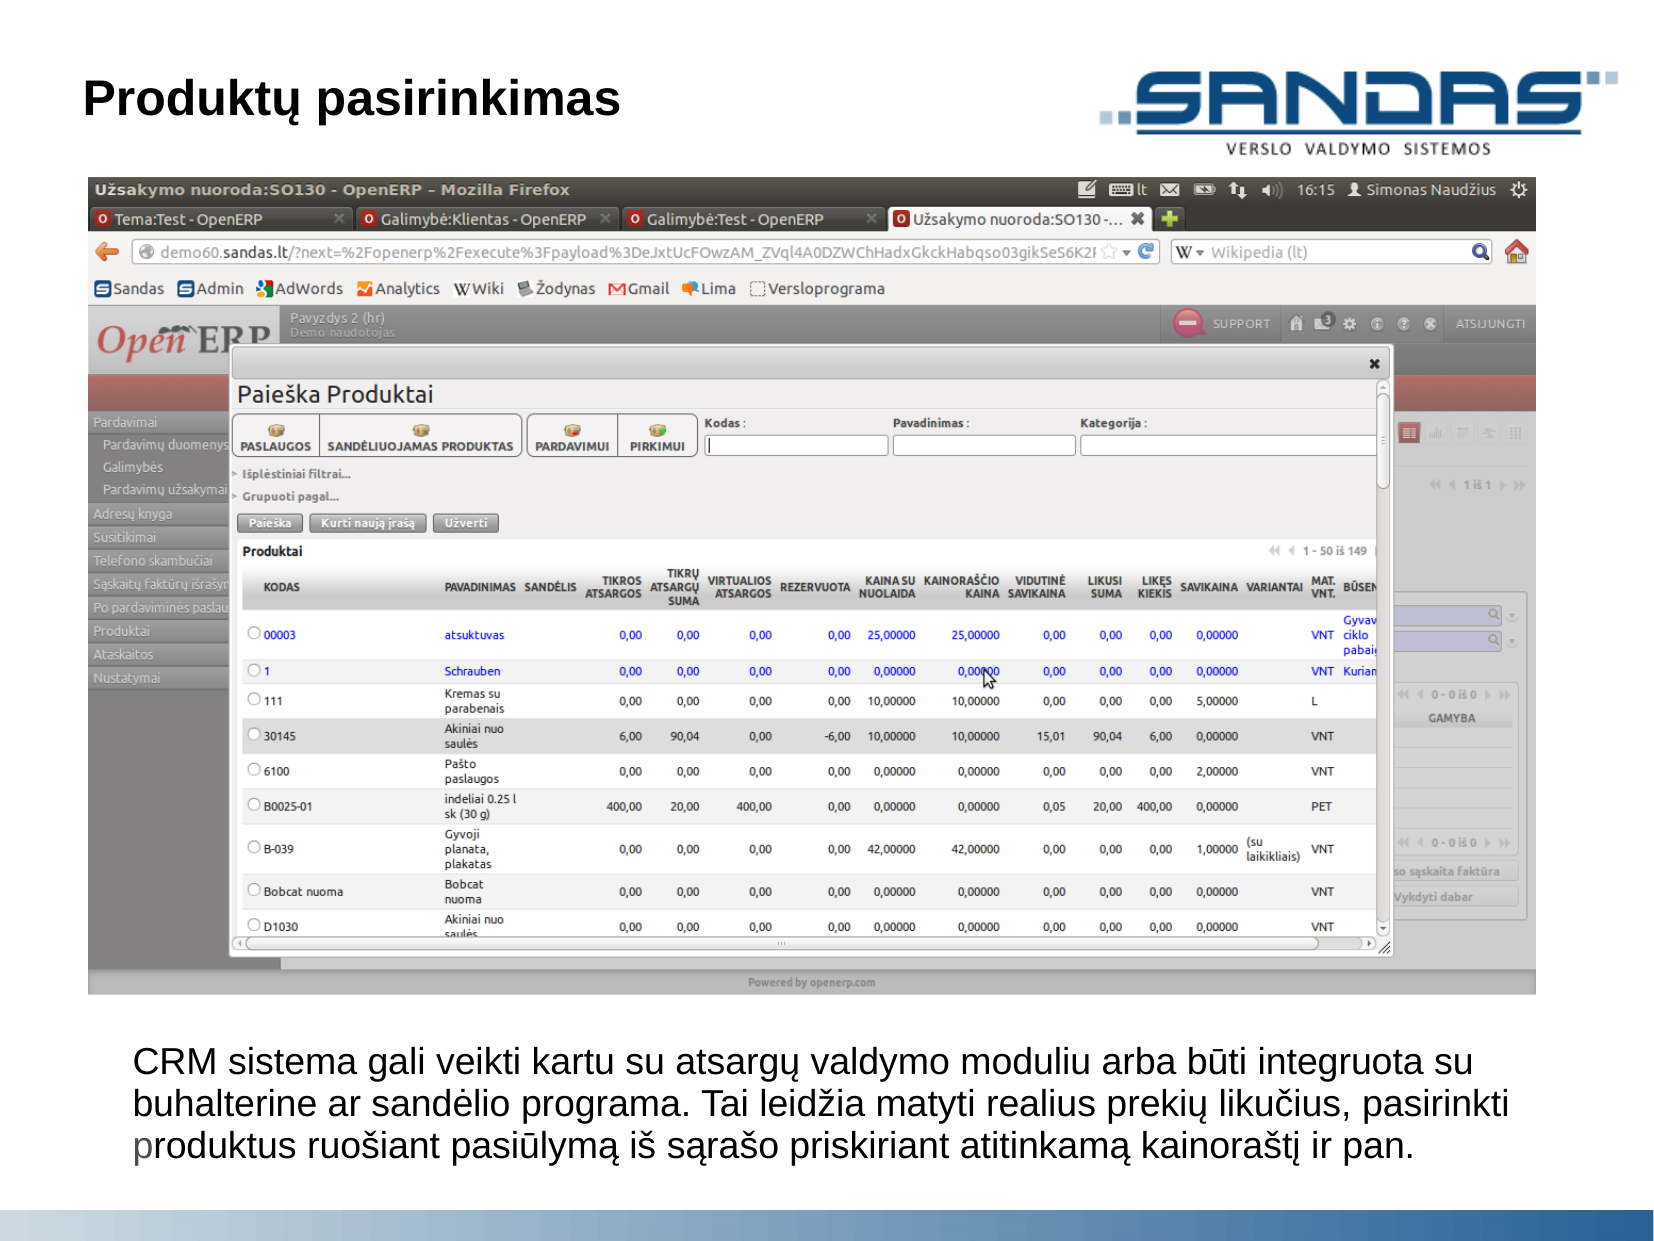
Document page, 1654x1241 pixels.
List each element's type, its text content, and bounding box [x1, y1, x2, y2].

title Produktų pasirinkimas [82, 49, 1571, 148]
picture [88, 9, 1626, 995]
picture [0, 1210, 1654, 1241]
text_box CRM sistema gali veikti kartu su atsargų valdymo moduliu arba būti integruota su buhalterine ar sandėlio programa. Tai leidžia matyti realius prekių likučius, pasirinkti produktus ruošiant pasiūlymą iš sąrašo priskiriant atitinkamą kainoraštį ir pan. [117, 1033, 1536, 1175]
